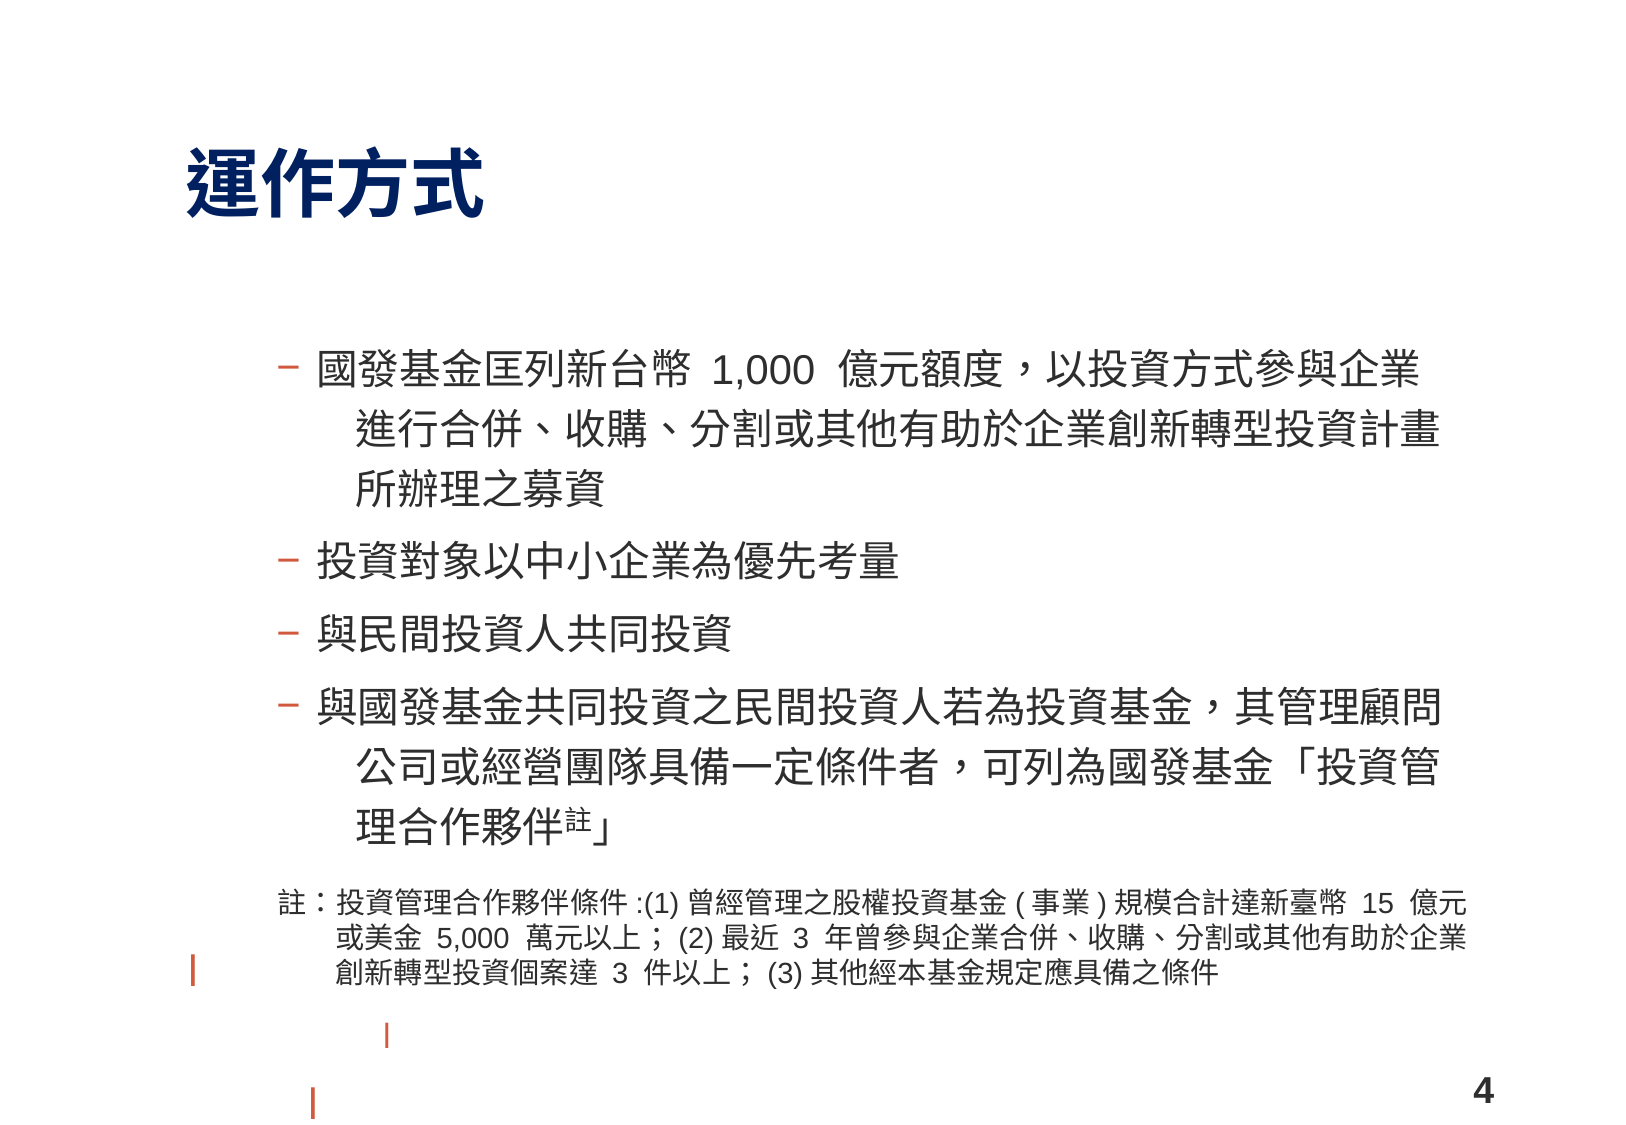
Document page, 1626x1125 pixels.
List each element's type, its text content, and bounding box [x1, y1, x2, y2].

text_box 註：投資管理合作夥伴條件:(1)曾經管理之股權投資基金(事業)規模合計達新臺幣 15 億元或美金 5,000 萬元以上；(2)最近 3 年曾參與企業合併、收購、分割或其他有助於企業創新轉型投資個案達 3 件以上；(3)其他經本基金規定應具備之條件 [218, 876, 1510, 998]
text_box 3 [1458, 1052, 1581, 1125]
list 國發基金匡列新台幣 1,000 億元額度，以投資方式參與企業進行合併、收購、分割或其他有助於企業創新轉型投資計畫所辦理之募資 投資對象以中小企業為優先考量 與民間投資人共同投資 與國發基金共同投資之民間投資人若為投資基金，其管理顧問公司或經營團隊具備一定條件者，可列為國發基金「投資管理合作夥伴註」 [172, 324, 1470, 859]
title 運作方式 [169, 87, 1450, 276]
